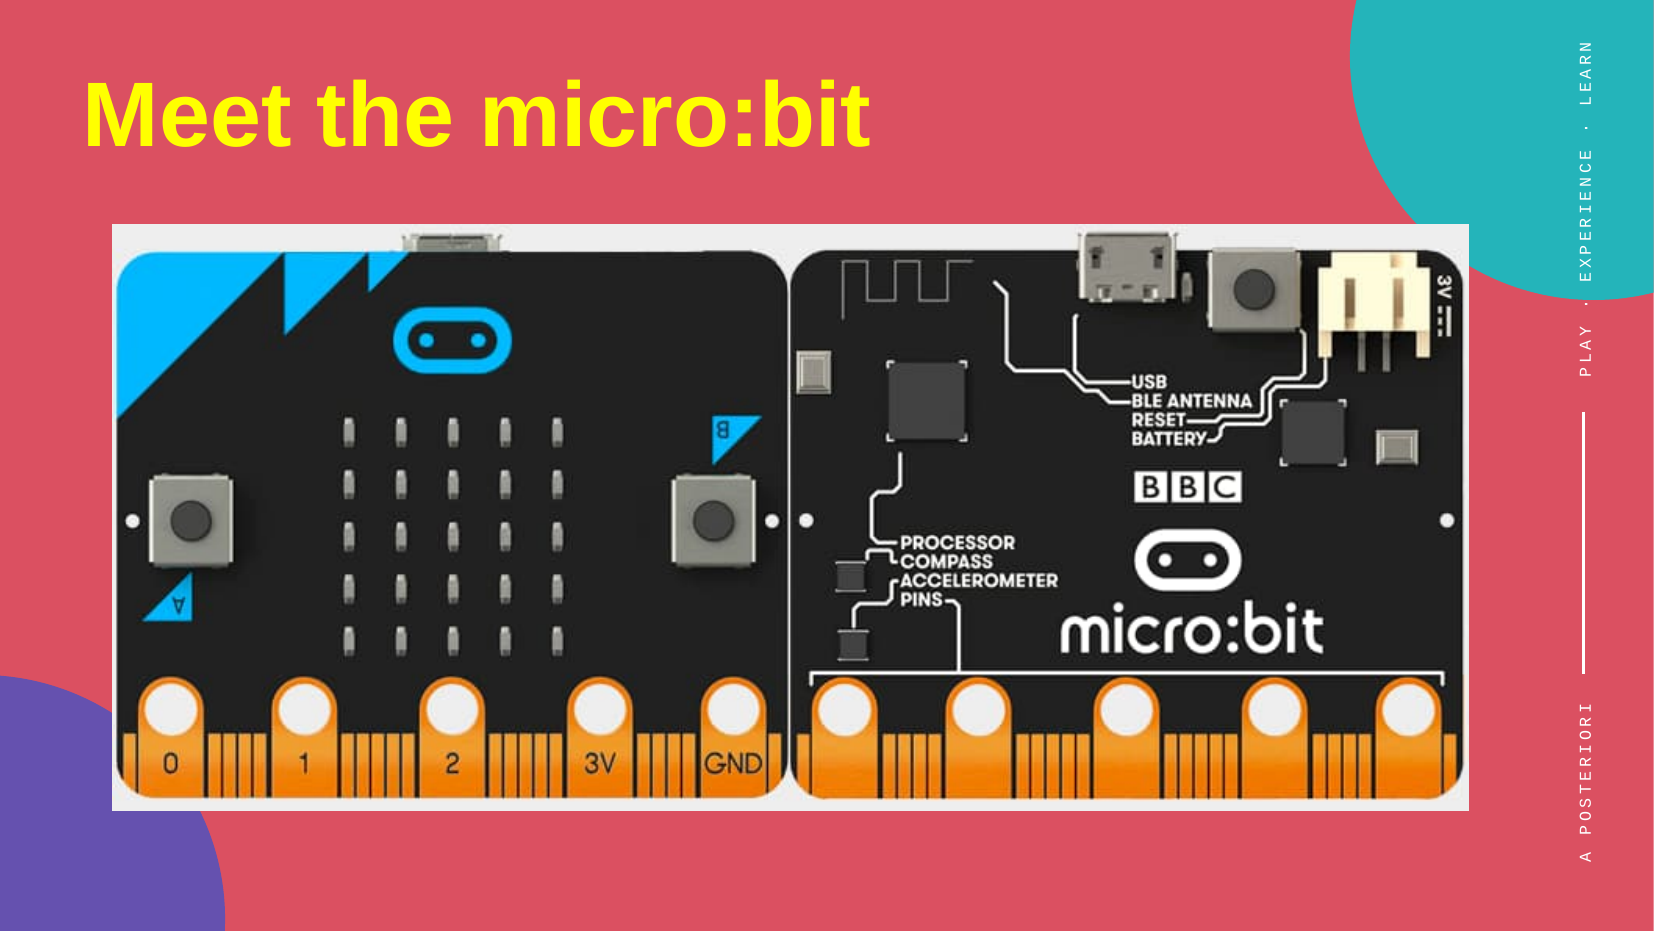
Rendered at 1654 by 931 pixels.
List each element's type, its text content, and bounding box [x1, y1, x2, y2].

title Meet the micro:bit [82, 37, 1351, 193]
picture [112, 224, 1469, 811]
